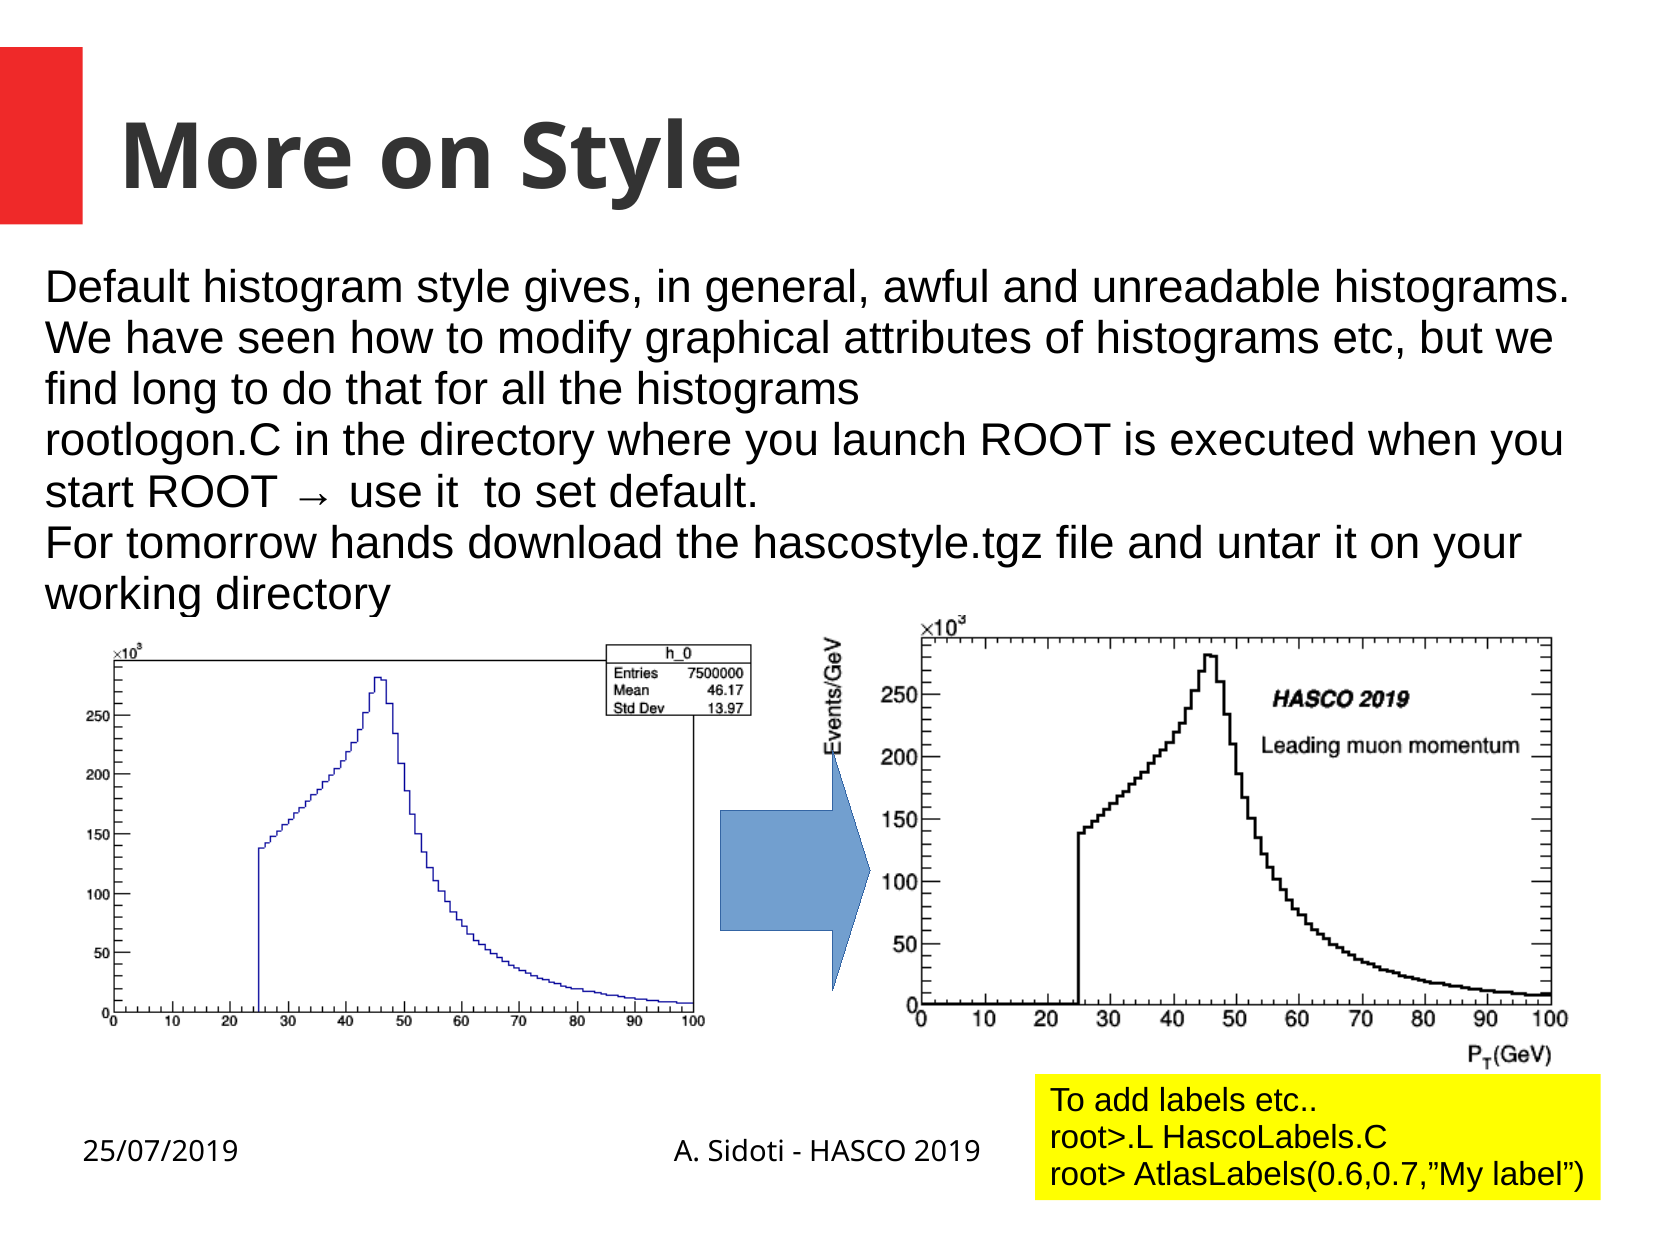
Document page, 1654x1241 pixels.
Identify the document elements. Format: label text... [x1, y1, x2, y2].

title More on Style [118, 49, 1571, 253]
text_box To add labels etc.. root>.L HascoLabels.C root> AtlasLabels(0.6,0.7,”My label”) [1035, 1074, 1601, 1201]
text_box Default histogram style gives, in general, awful and unreadable histograms. We have seen how to modify graphical attributes of histograms etc, but we find long to do that for all the histograms rootlogon.C in the directory where you launch ROOT is executed when you start ROOT → use it to set default. For tomorrow hands download the hascostyle.tgz file and untar it on your working directory [30, 253, 1606, 627]
text_box [720, 750, 871, 991]
picture [795, 615, 1591, 1081]
picture [42, 617, 766, 1056]
